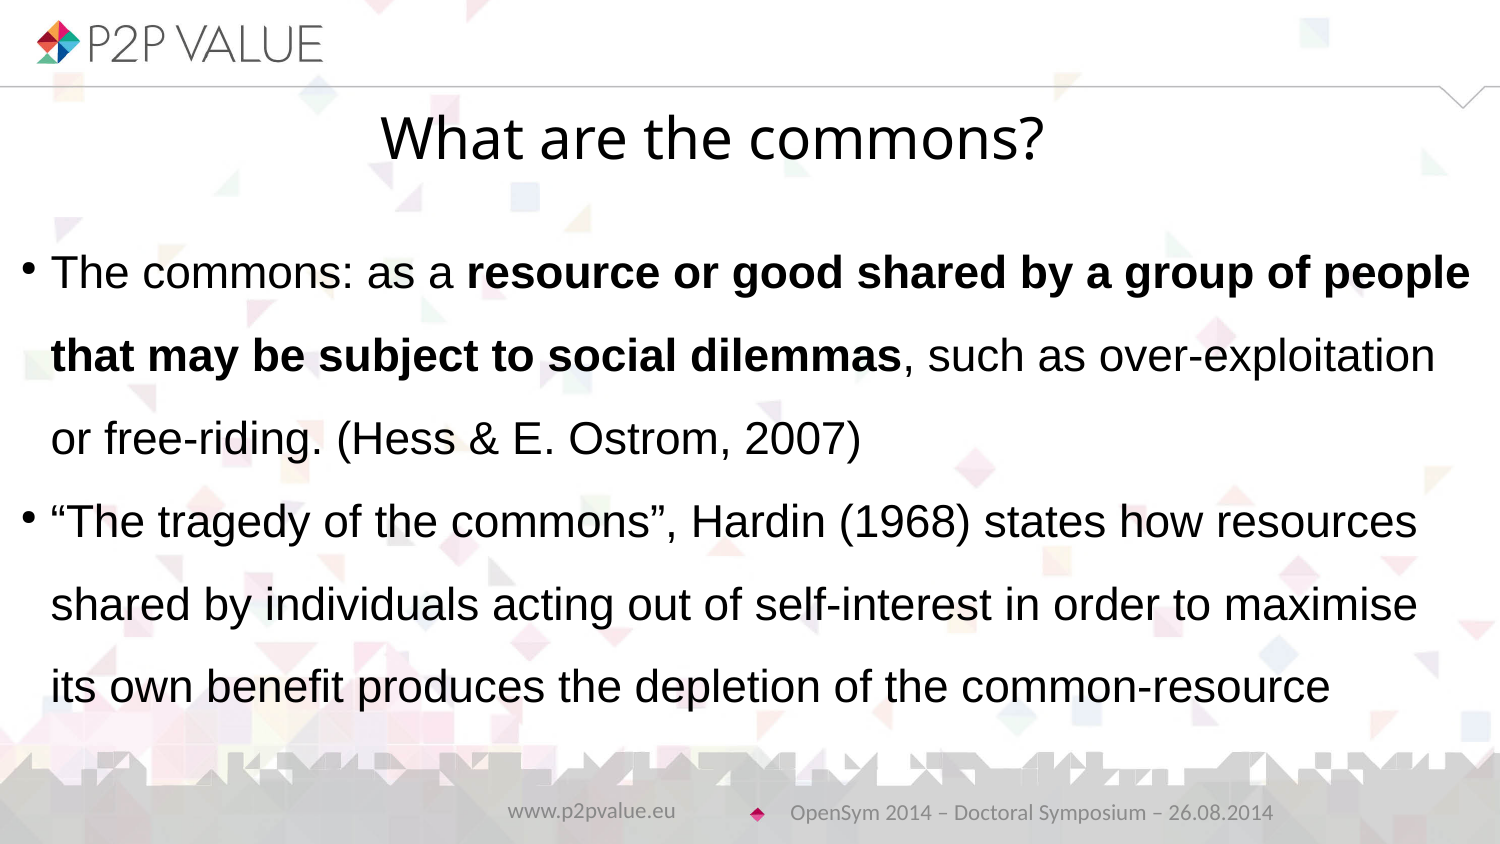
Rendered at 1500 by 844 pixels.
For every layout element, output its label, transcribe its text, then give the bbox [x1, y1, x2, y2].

title What are the commons? [60, 92, 1366, 181]
subtitle The commons: as a resource or good shared by a group of people that may be subject to social dilemmas, such as over-exploitation or free-riding. (Hess & E. Ostrom, 2007) “The tragedy of the commons”, Hardin (1968) states how resources shared by individuals acting out of self-interest in order to maximise its own benefit produces the depletion of the common-resource [7, 207, 1488, 778]
picture [0, 0, 1500, 844]
text_box OpenSym 2014 – Doctoral Symposium – 26.08.2014 [777, 788, 1470, 834]
text_box www.p2pvalue.eu [501, 789, 720, 829]
